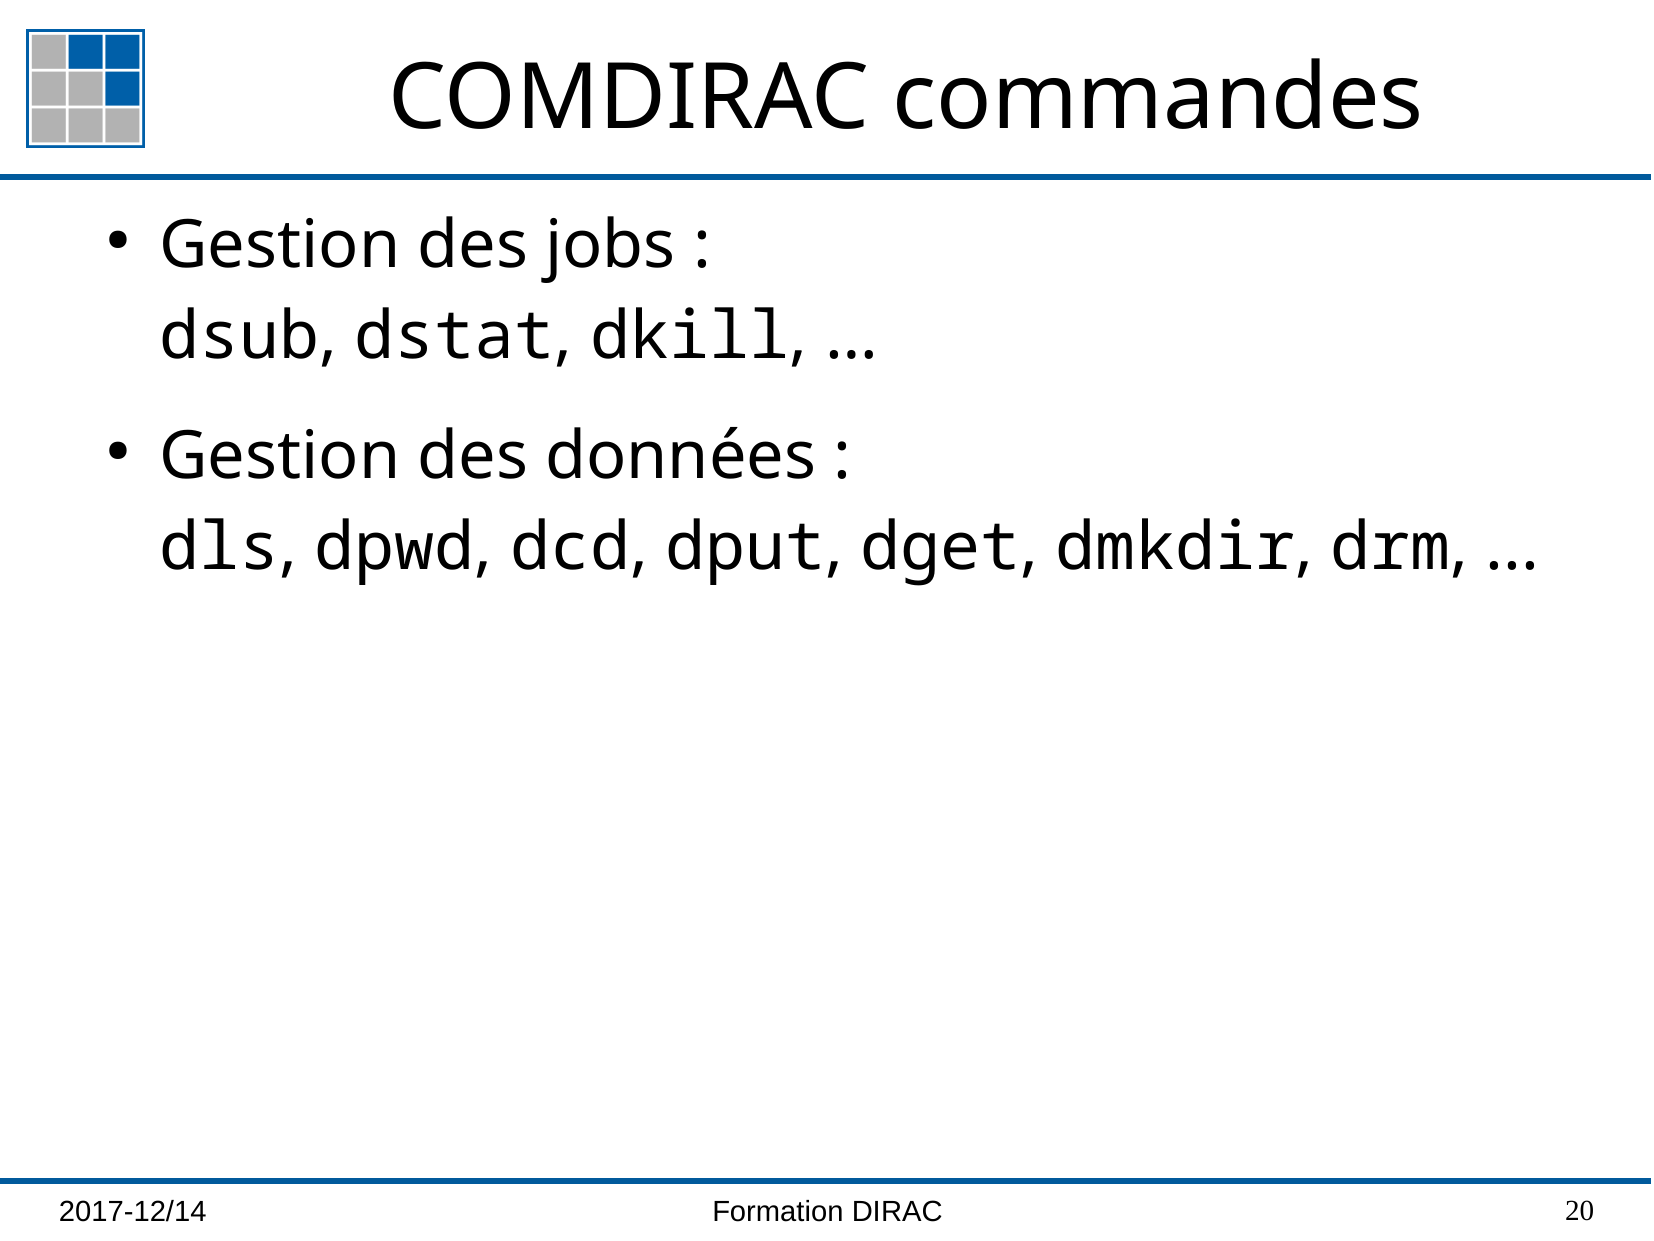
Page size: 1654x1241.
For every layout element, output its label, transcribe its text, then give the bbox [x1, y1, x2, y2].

picture [26, 29, 145, 148]
title COMDIRAC commandes [162, 43, 1651, 144]
list Gestion des jobs : dsub, dstat, dkill, … Gestion des données : dls, dpwd, dcd, dput, dget, dmkdir, drm, ... [88, 196, 1544, 1167]
